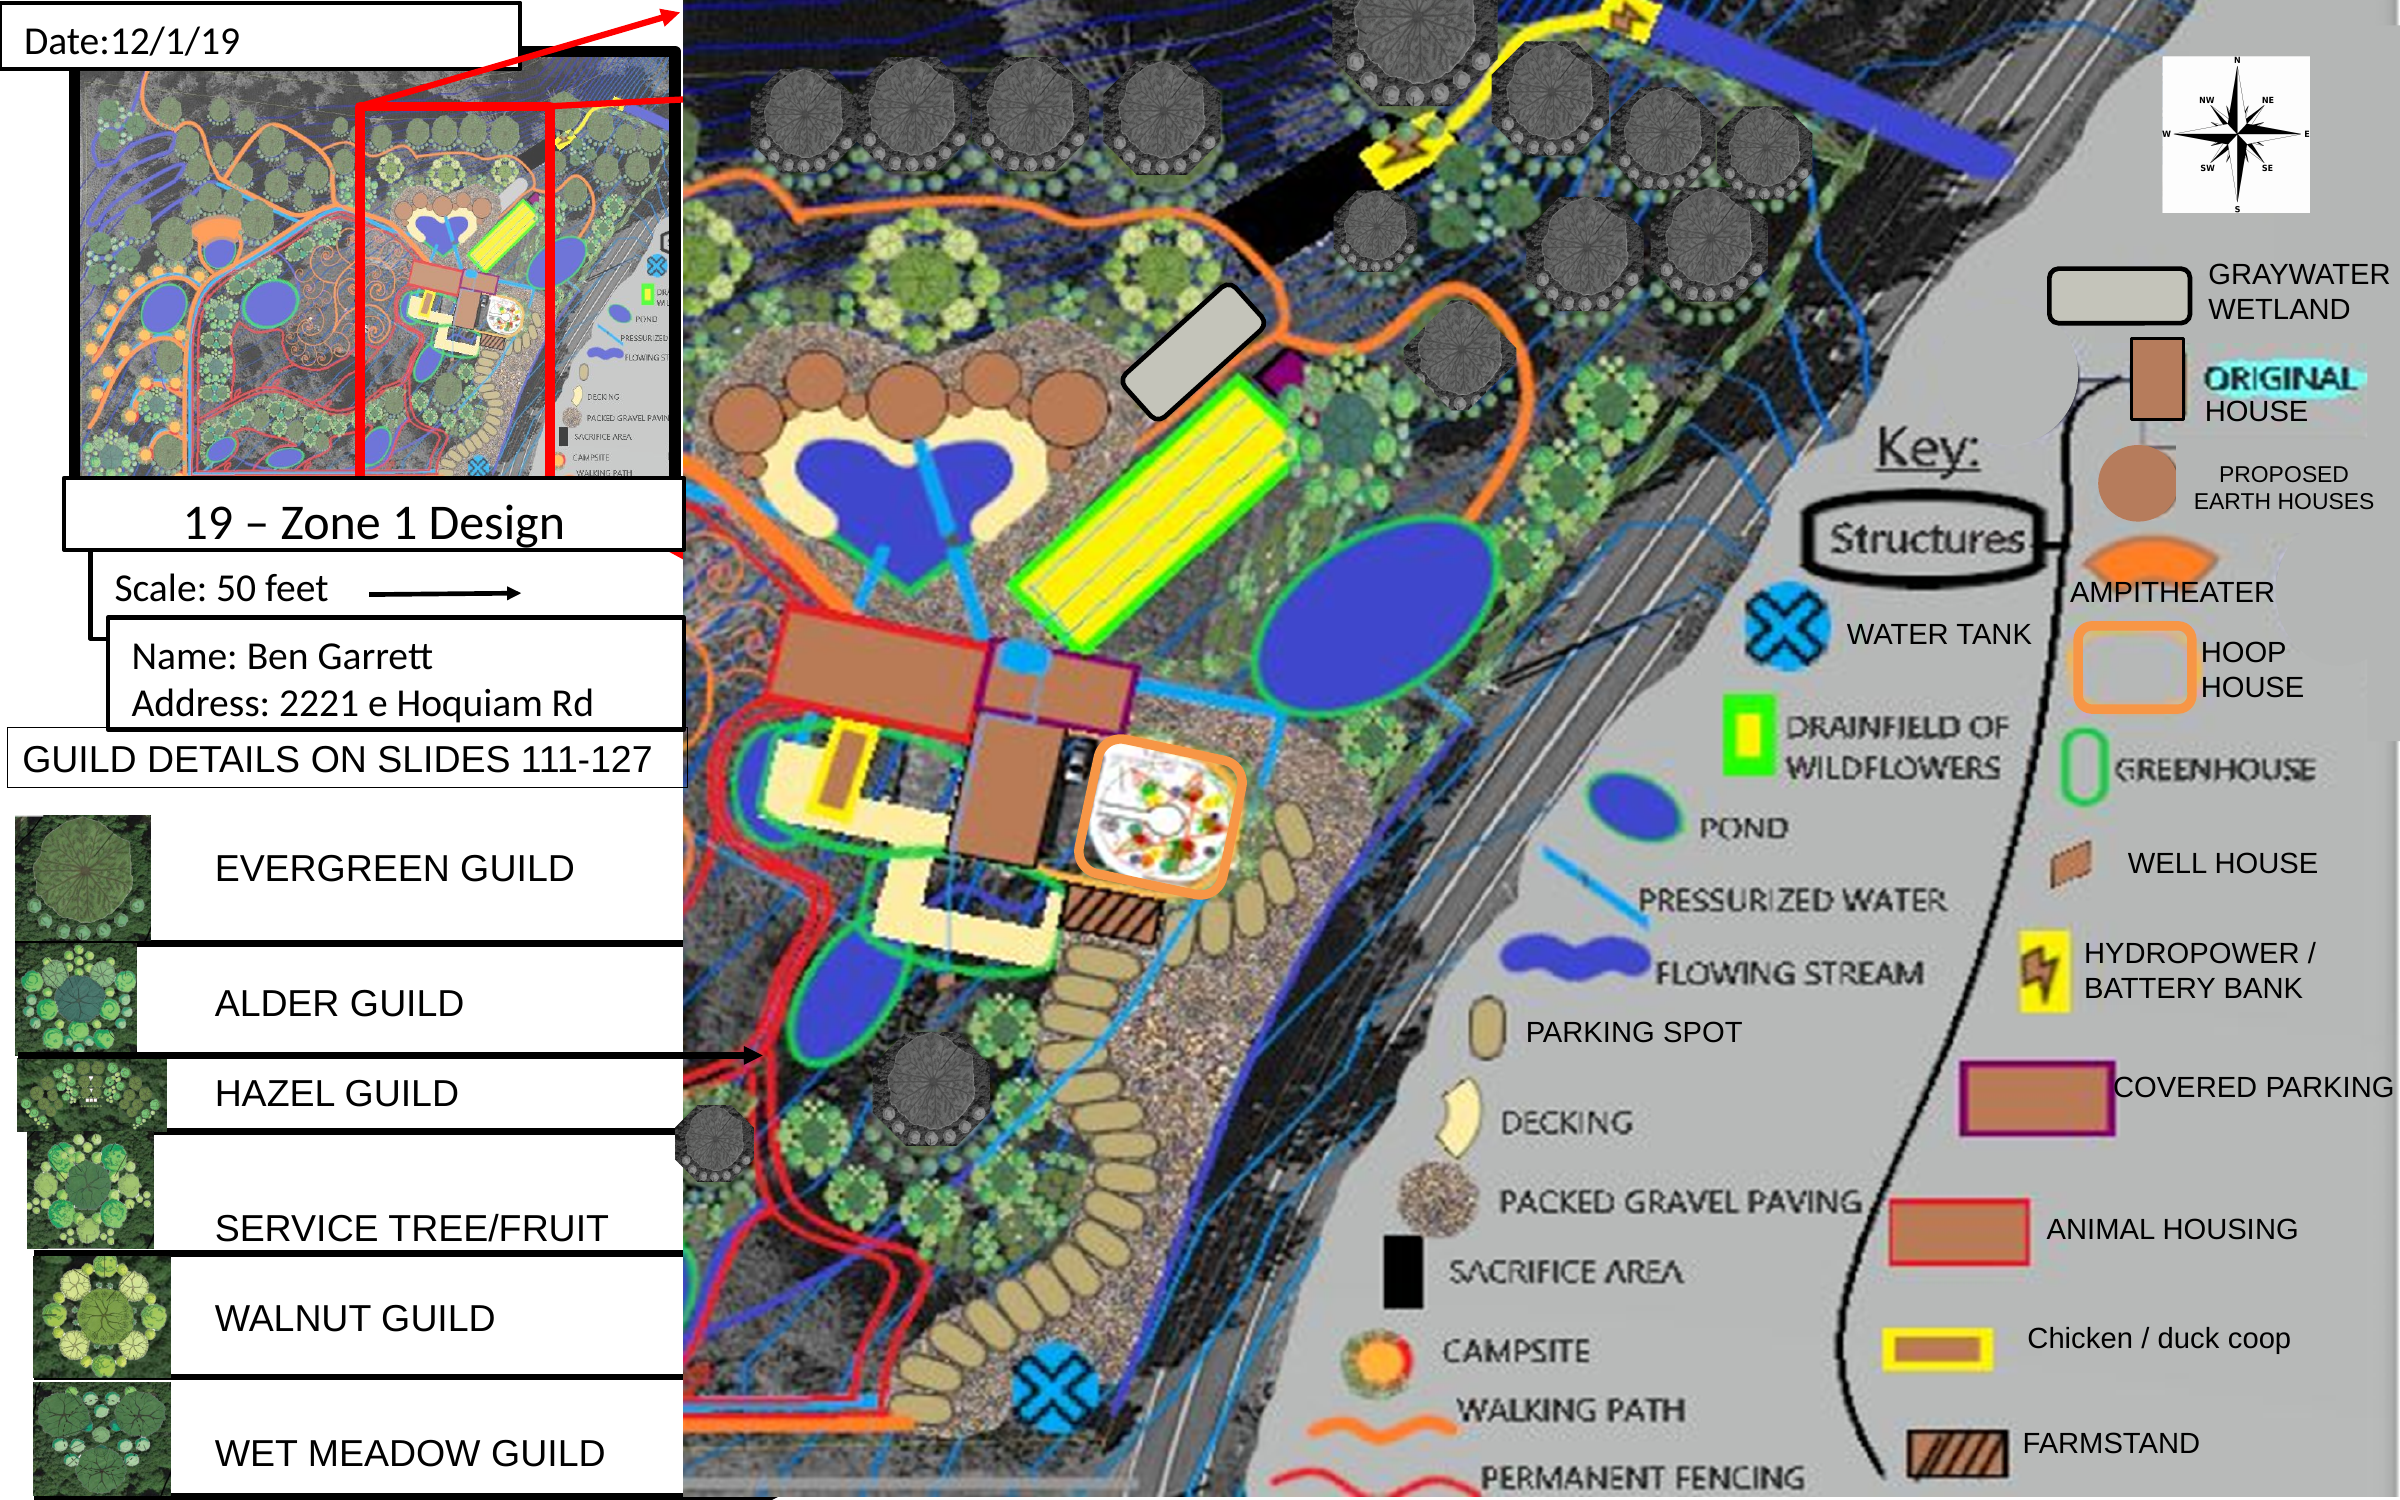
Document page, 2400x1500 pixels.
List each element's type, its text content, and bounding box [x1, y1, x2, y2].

picture [365, 111, 545, 477]
picture [15, 815, 151, 941]
text_box EVERGREEN GUILD ALDER GUILD HAZEL GUILD SERVICE TREE/FRUIT WALNUT GUILD WET MEADOW GUILD [199, 837, 675, 1052]
text_box [1610, 87, 1813, 302]
text_box HOUSE [2190, 384, 2367, 435]
text_box GRAYWATER WETLAND [2193, 247, 2400, 333]
text_box [1103, 60, 1221, 175]
text_box HOOP HOUSE [2190, 625, 2337, 711]
picture [555, 104, 670, 477]
picture [389, 57, 670, 102]
text_box WELL HOUSE [2113, 837, 2334, 887]
text_box Date:12/1/19 [0, 2, 521, 70]
text_box PARKING SPOT [1511, 1006, 1837, 1057]
text_box 19 – Zone 1 Design [63, 477, 684, 550]
text_box [1333, 190, 1418, 272]
picture [33, 1256, 171, 1378]
text_box [1491, 41, 1609, 156]
text_box [2274, 25, 2400, 247]
text_box [675, 1105, 754, 1182]
picture [2083, 631, 2186, 704]
text_box [750, 57, 1090, 173]
text_box ANIMAL HOUSING [2031, 1202, 2314, 1253]
text_box HYDROPOWER / BATTERY BANK [2069, 927, 2337, 1012]
text_box [2098, 444, 2176, 522]
text_box AMPITHEATER [2055, 566, 2279, 616]
picture [683, 0, 2400, 1497]
text_box [872, 1031, 991, 1147]
picture [15, 943, 137, 1056]
text_box Scale: 50 feet [90, 550, 683, 639]
text_box [1332, 0, 1498, 107]
text_box [1122, 284, 1264, 420]
text_box GUILD DETAILS ON SLIDES 111-127 [7, 727, 688, 788]
text_box [1403, 300, 1517, 411]
text_box FARMSTAND [2007, 1416, 2216, 1467]
text_box [1937, 268, 2400, 742]
text_box EVERGREEN GUILD ALDER GUILD HAZEL GUILD SERVICE TREE/FRUIT WALNUT GUILD WET MEADOW GUILD [199, 1059, 675, 1482]
text_box Name: Ben Garrett Address: 2221 e Hoquiam Rd [107, 617, 684, 727]
picture [17, 1058, 167, 1249]
text_box WATER TANK [1832, 608, 2060, 659]
picture [80, 70, 469, 477]
text_box PROPOSED EARTH HOUSES [2176, 440, 2393, 534]
text_box COVERED PARKING [2098, 1060, 2400, 1111]
text_box [1526, 196, 1644, 312]
text_box Chicken / duck coop [2012, 1312, 2307, 1363]
picture [33, 1382, 171, 1496]
